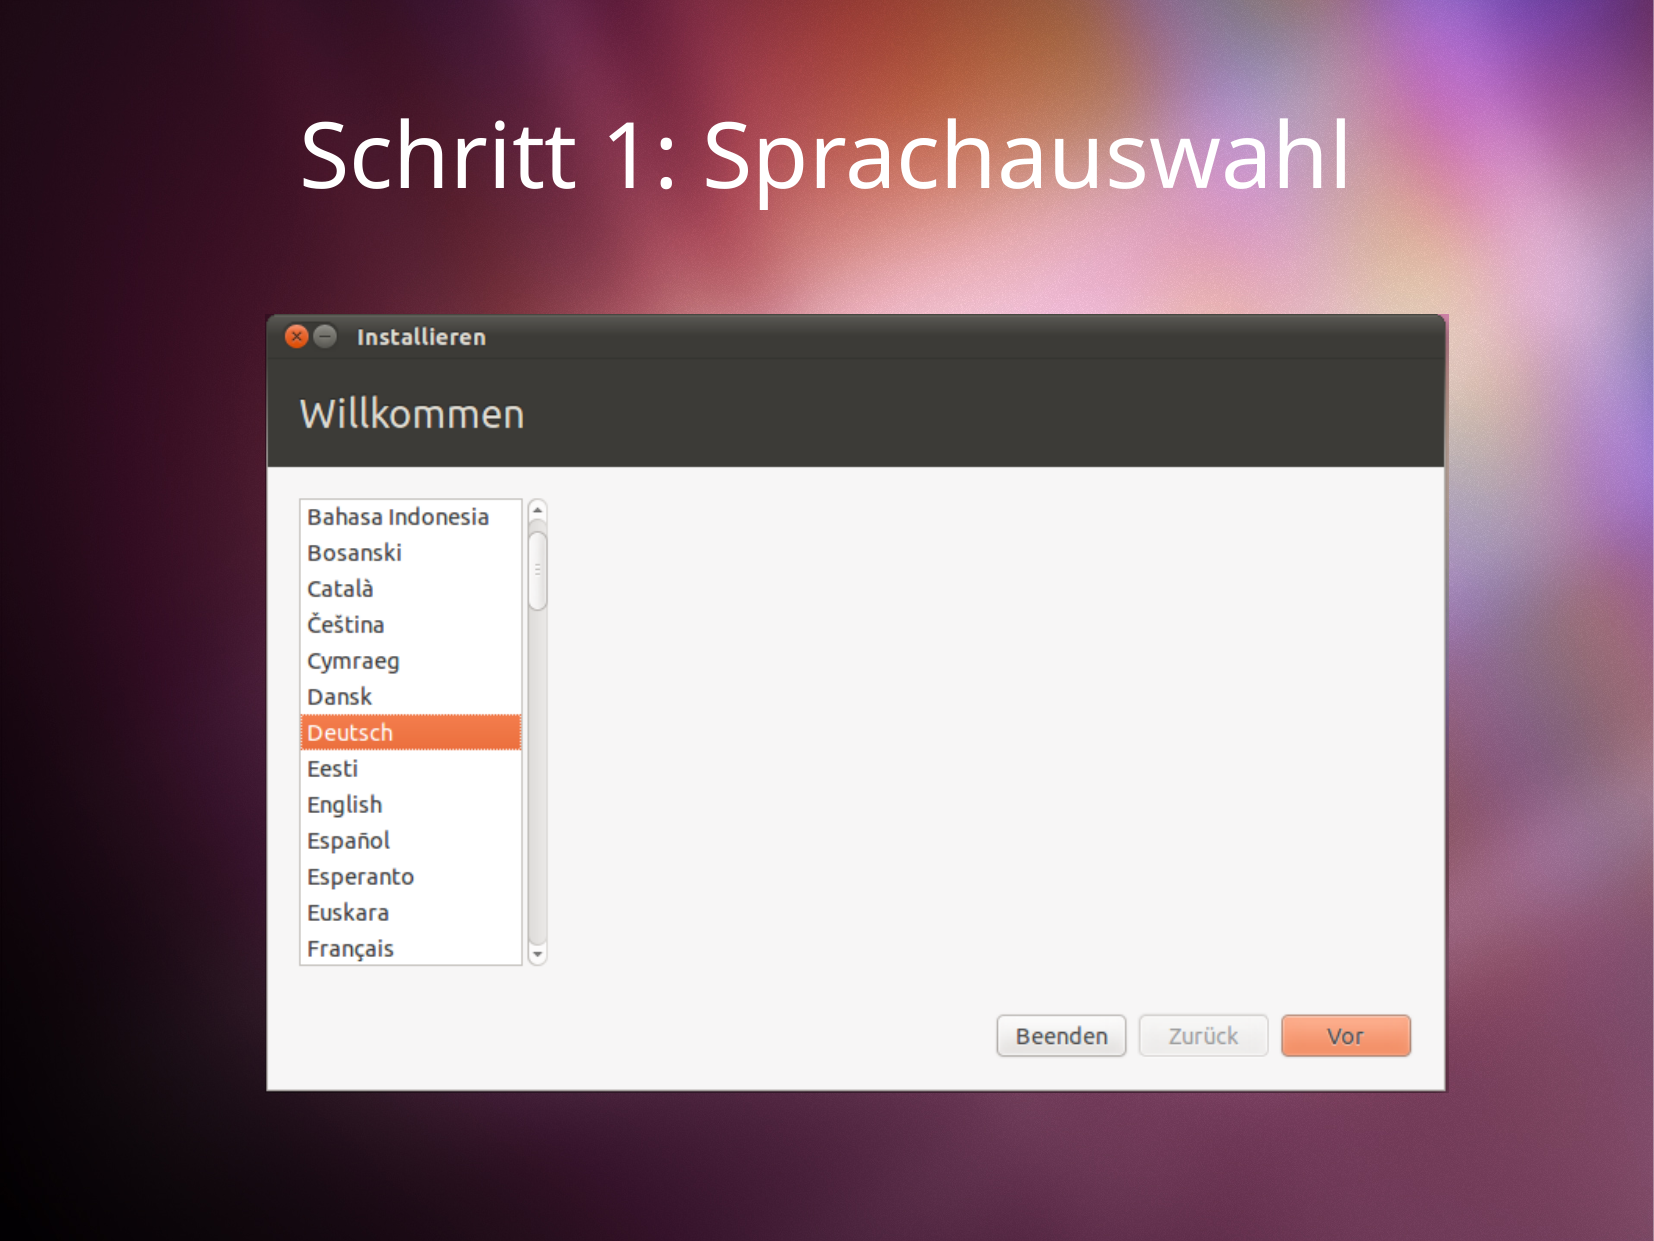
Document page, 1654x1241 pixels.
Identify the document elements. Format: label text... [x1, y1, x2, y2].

picture [0, 0, 1654, 1241]
title Schritt 1: Sprachauswahl [82, 49, 1571, 257]
